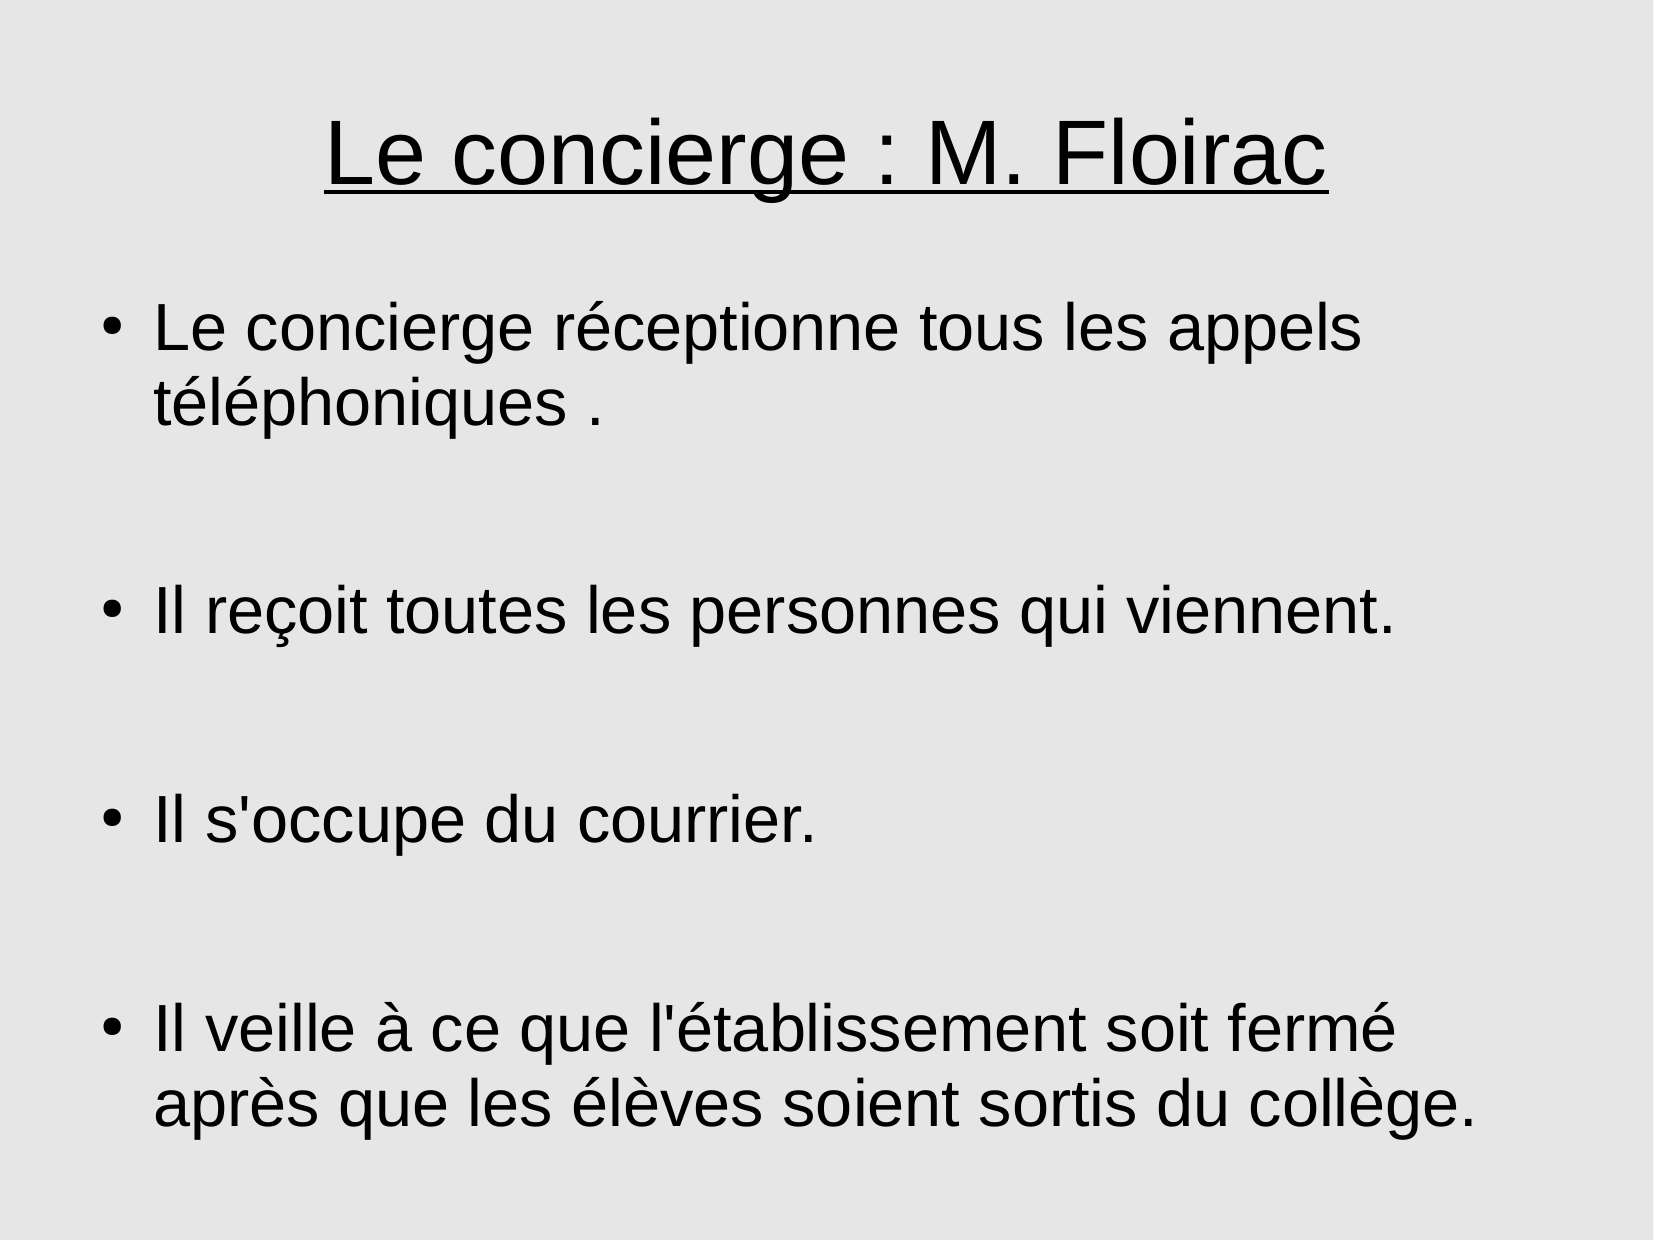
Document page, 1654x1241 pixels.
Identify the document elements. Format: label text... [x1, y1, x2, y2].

title Le concierge : M. Floirac [82, 49, 1571, 257]
list Le concierge réceptionne tous les appels téléphoniques . Il reçoit toutes les personnes qui viennent. Il s'occupe du courrier. Il veille à ce que l'établissement soit fermé après que les élèves soient sortis du collège. [82, 290, 1571, 1141]
